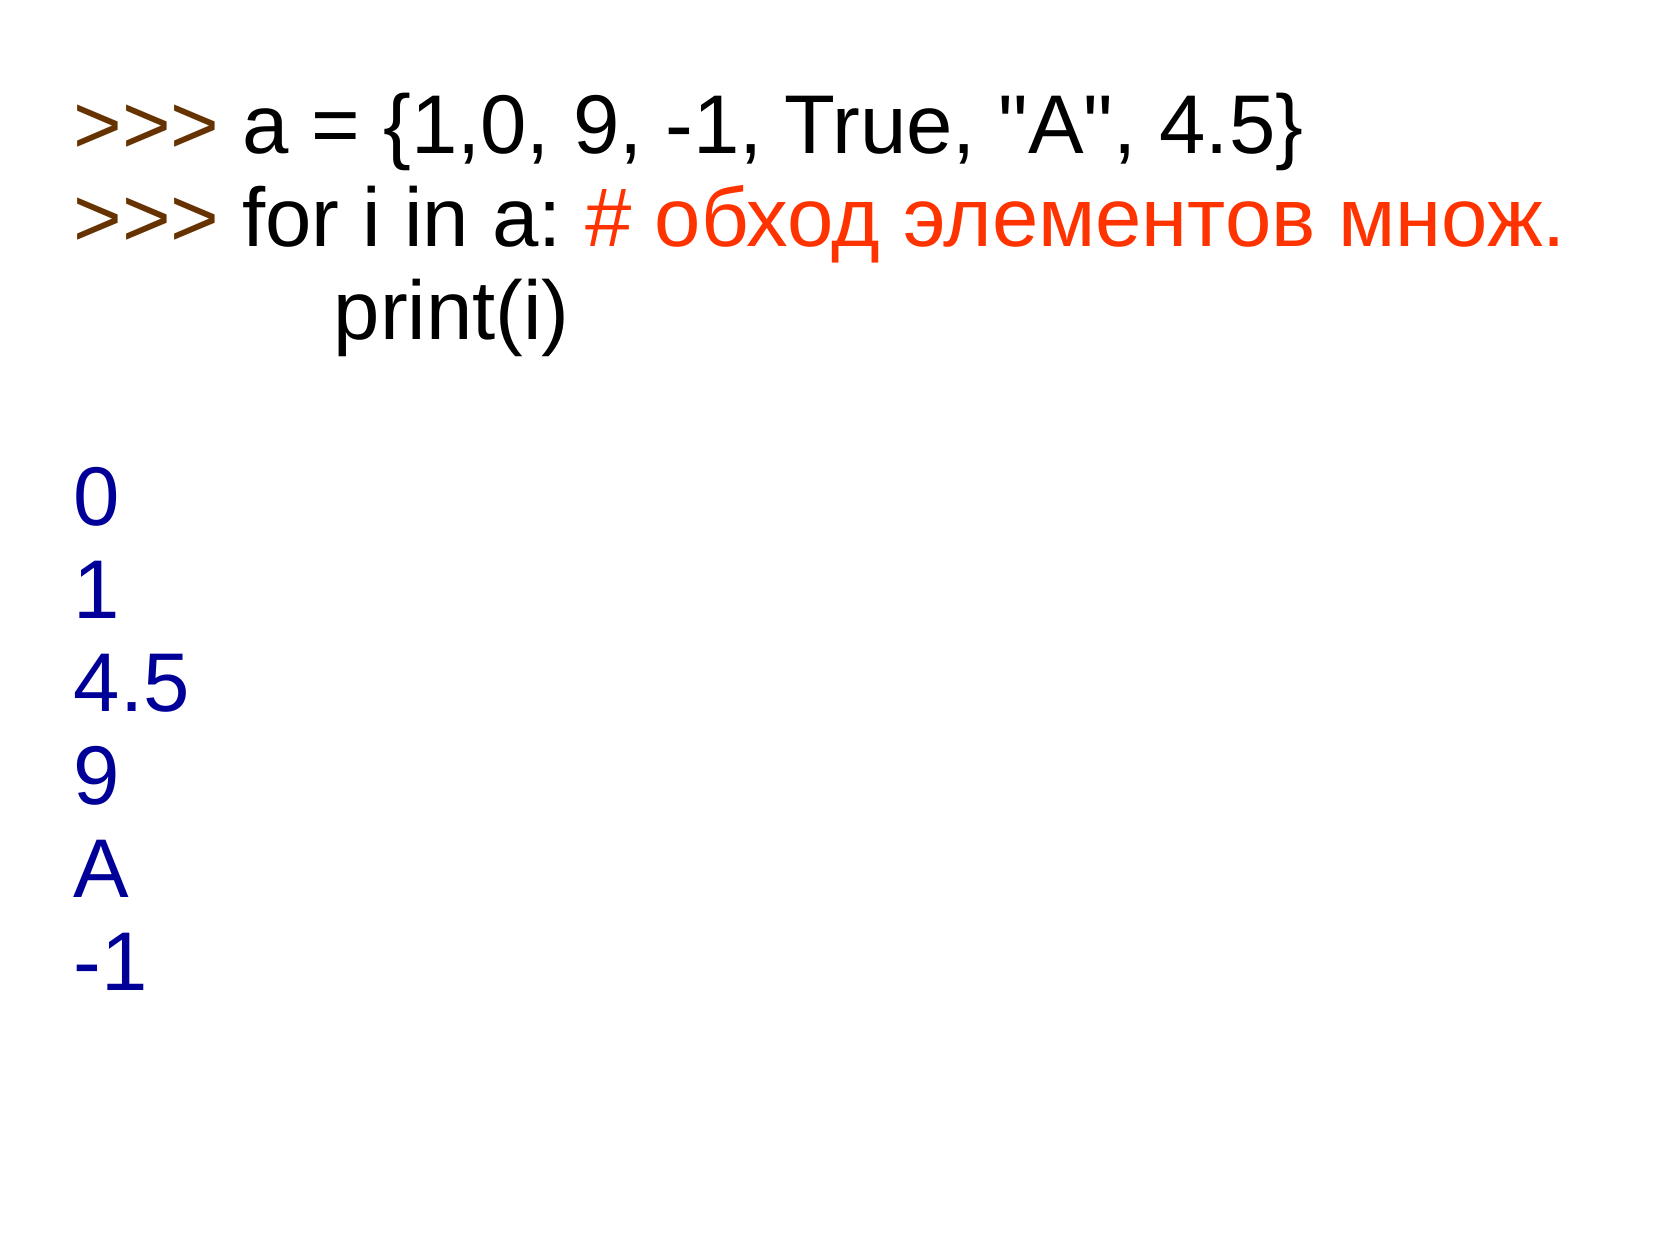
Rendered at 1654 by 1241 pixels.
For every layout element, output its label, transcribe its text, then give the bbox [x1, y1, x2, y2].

text_box >>> a = {1,0, 9, -1, True, "A", 4.5} >>> for i in a: # обход элементов множ. print(i) 0 1 4.5 9 A -1 [59, 70, 1630, 1016]
